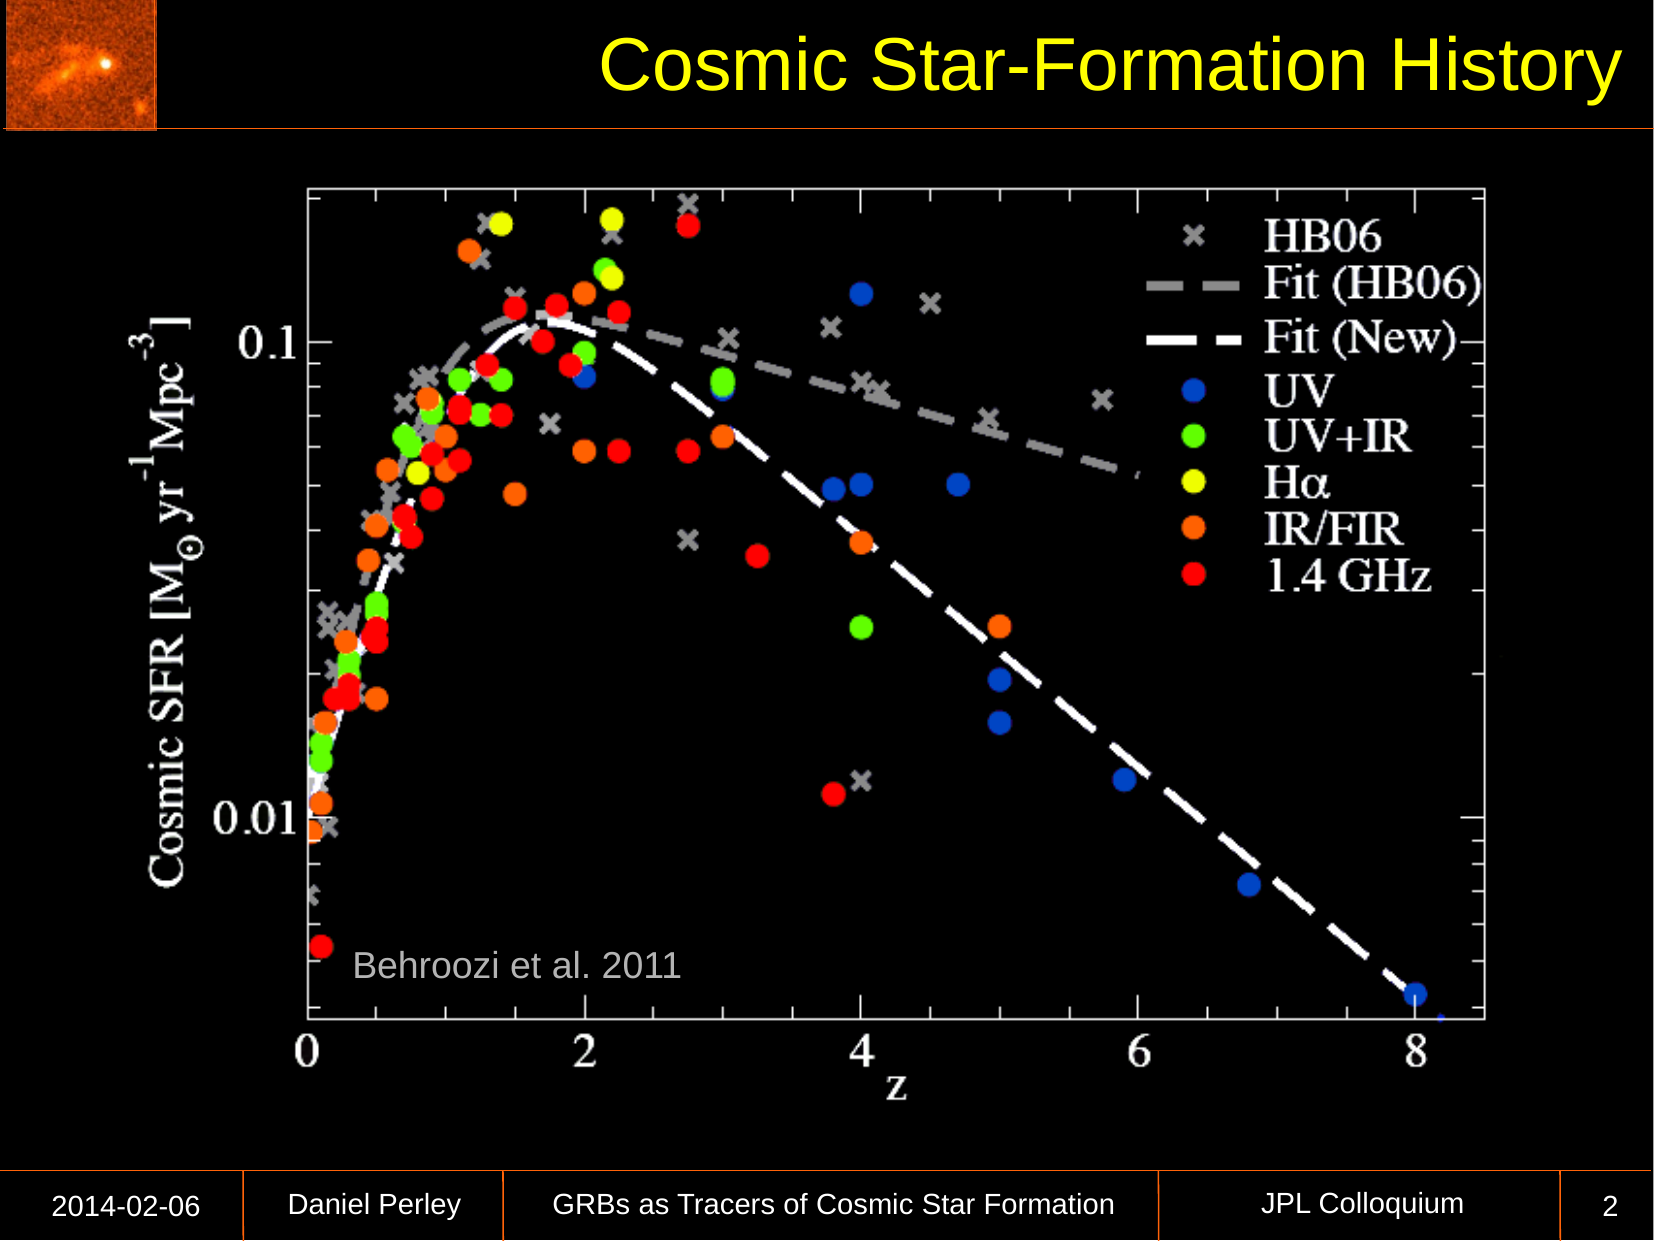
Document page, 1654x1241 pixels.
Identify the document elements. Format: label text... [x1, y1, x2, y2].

title Cosmic Star-Formation History [337, 21, 1624, 108]
text_box Behroozi et al. 2011 [337, 937, 751, 1051]
picture [7, 0, 154, 128]
picture [100, 167, 1521, 1106]
